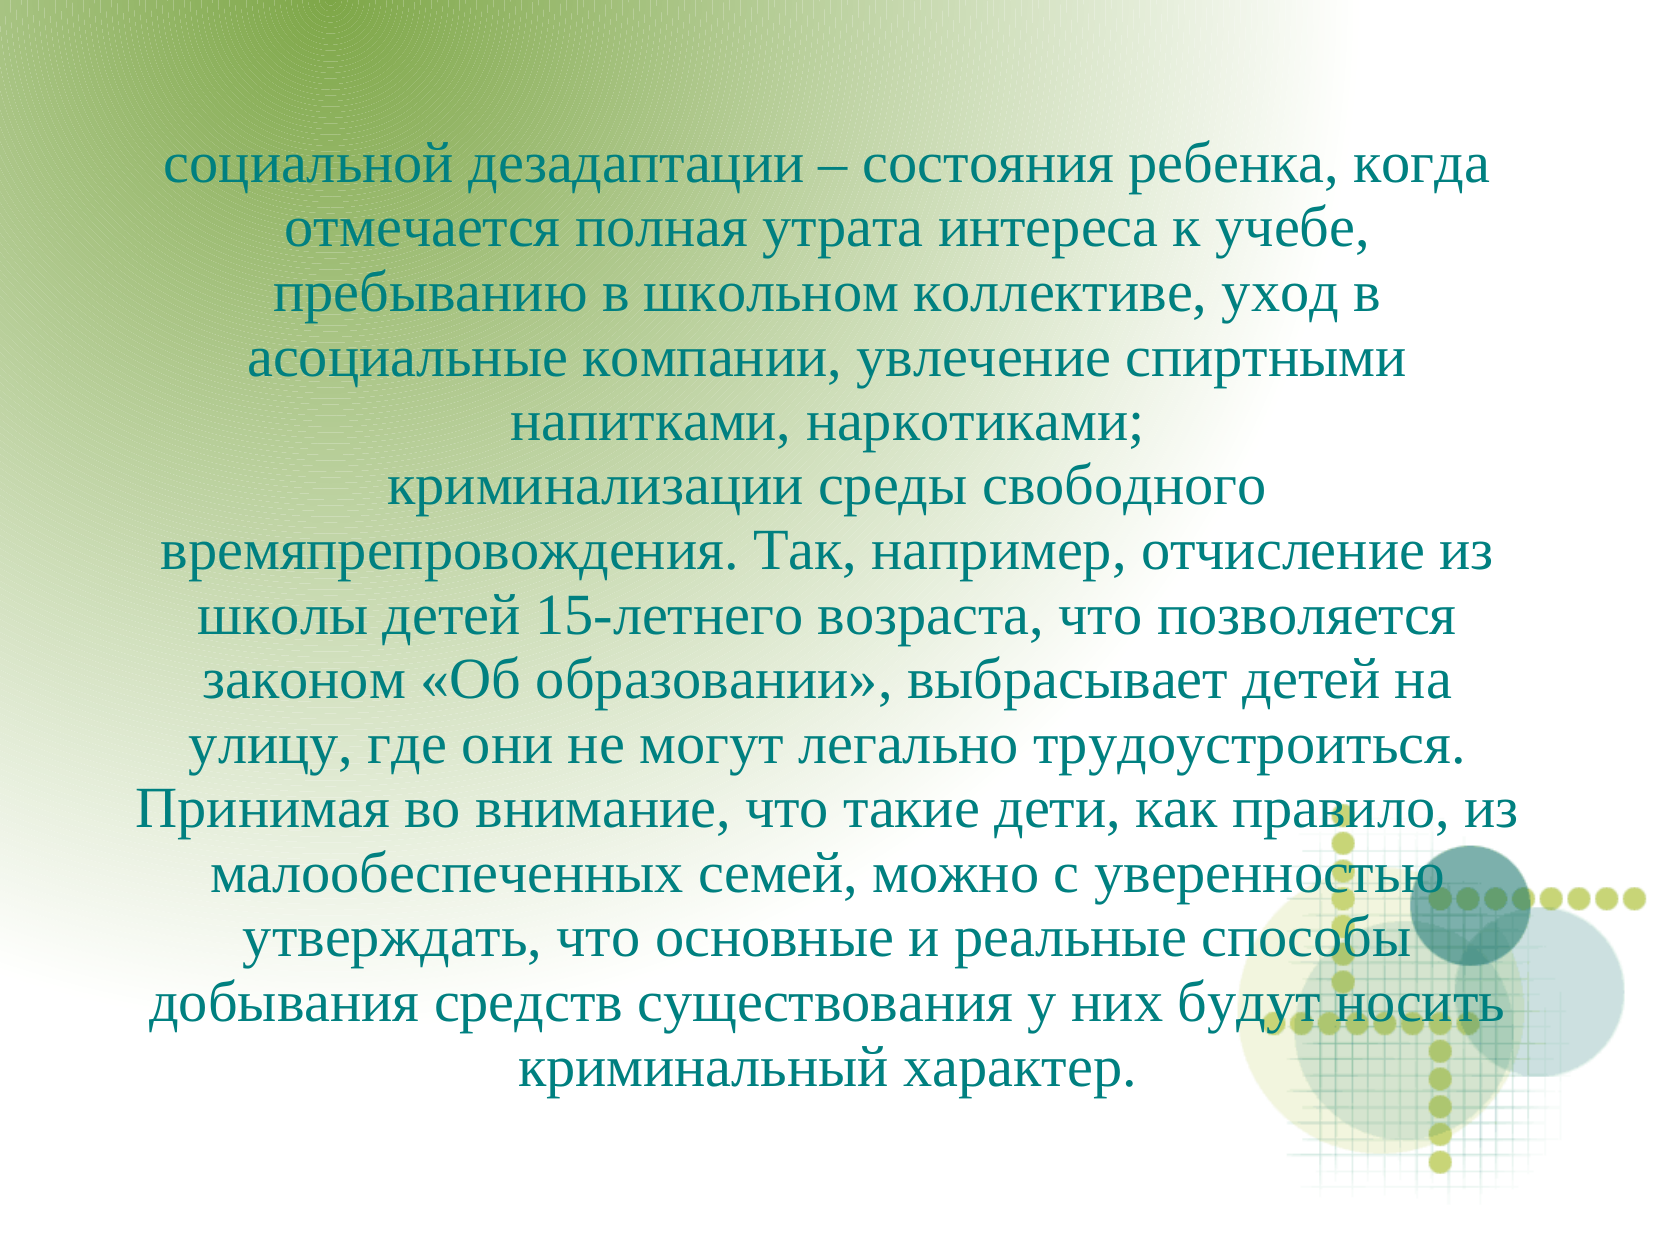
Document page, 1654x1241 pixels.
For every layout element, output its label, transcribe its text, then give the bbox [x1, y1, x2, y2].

subtitle социальной дезадаптации – состояния ребенка, когда отмечается полная утрата интереса к учебе, пребыванию в школьном коллективе, уход в асоциальные компании, увлечение спиртными напитками, наркотиками; криминализации среды свободного времяпрепровождения. Так, например, отчисление из школы детей 15-летнего возраста, что позволяется законом «Об образовании», выбрасывает детей на улицу, где они не могут легально трудоустроиться. Принимая во внимание, что такие дети, как правило, из малообеспеченных семей, можно с уверенностью утверждать, что основные и реальные способы добывания средств существования у них будут носить криминальный характер. [121, 102, 1534, 1126]
picture [1224, 792, 1654, 1211]
